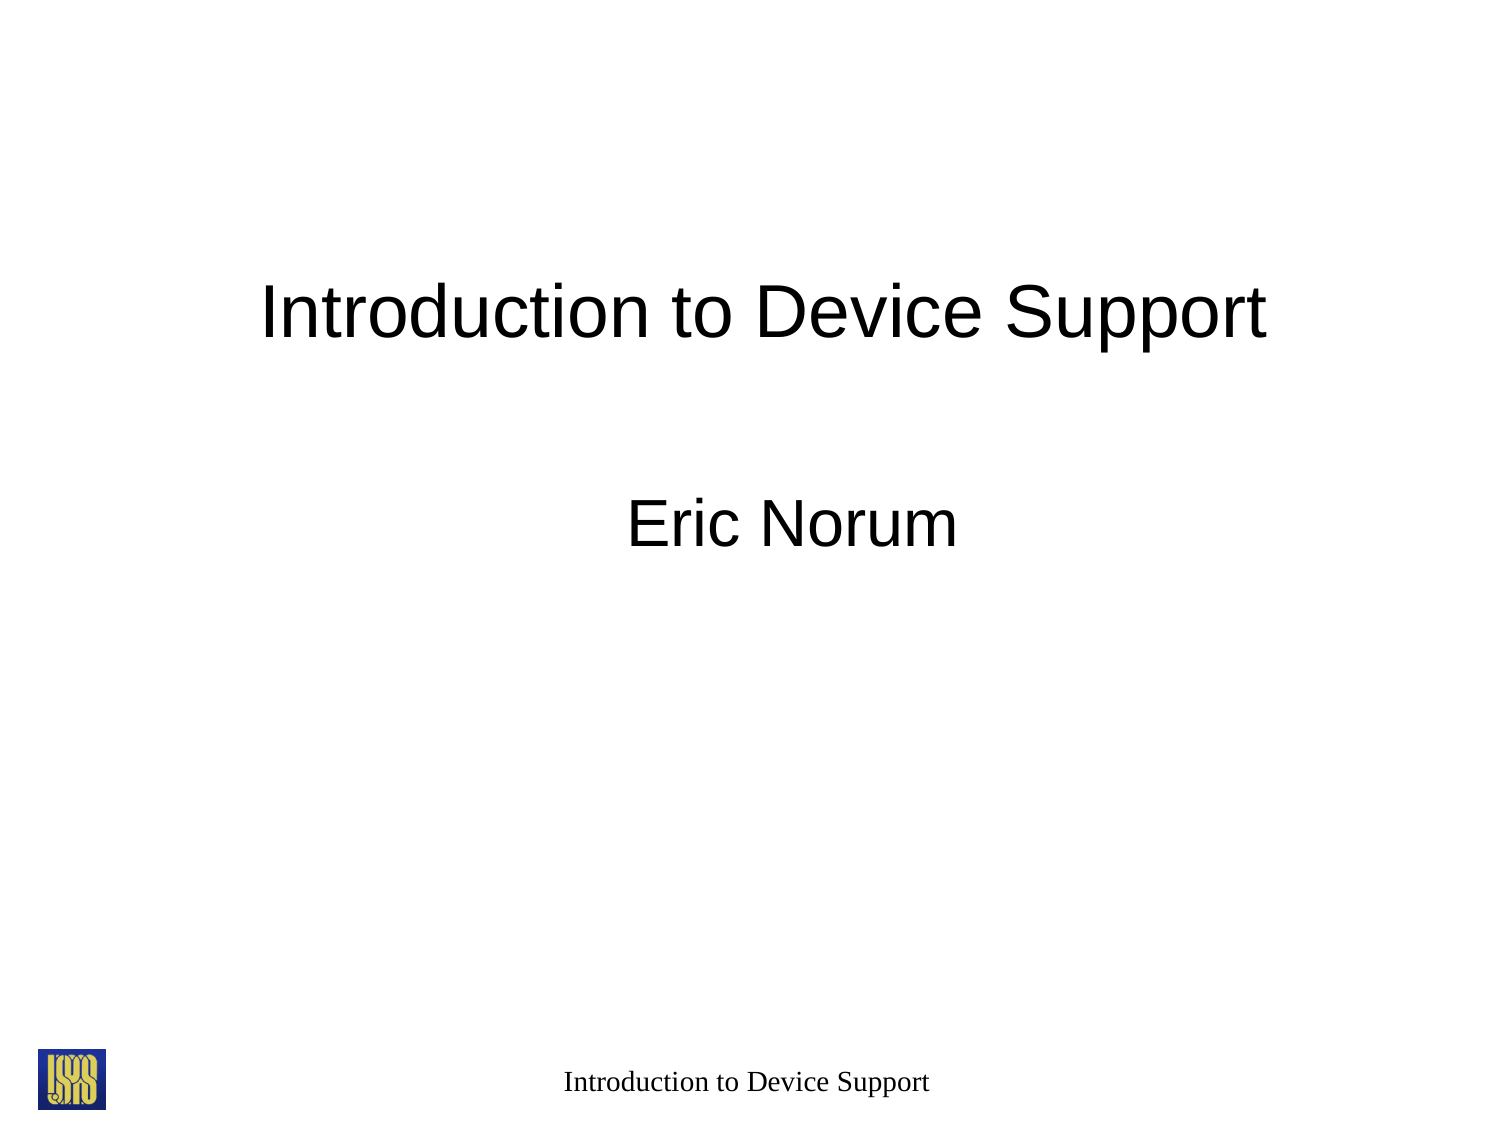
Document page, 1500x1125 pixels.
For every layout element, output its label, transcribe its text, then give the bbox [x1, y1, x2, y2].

picture [38, 1049, 106, 1110]
subtitle Eric Norum [245, 471, 1306, 586]
title Introduction to Device Support [51, 254, 1441, 361]
